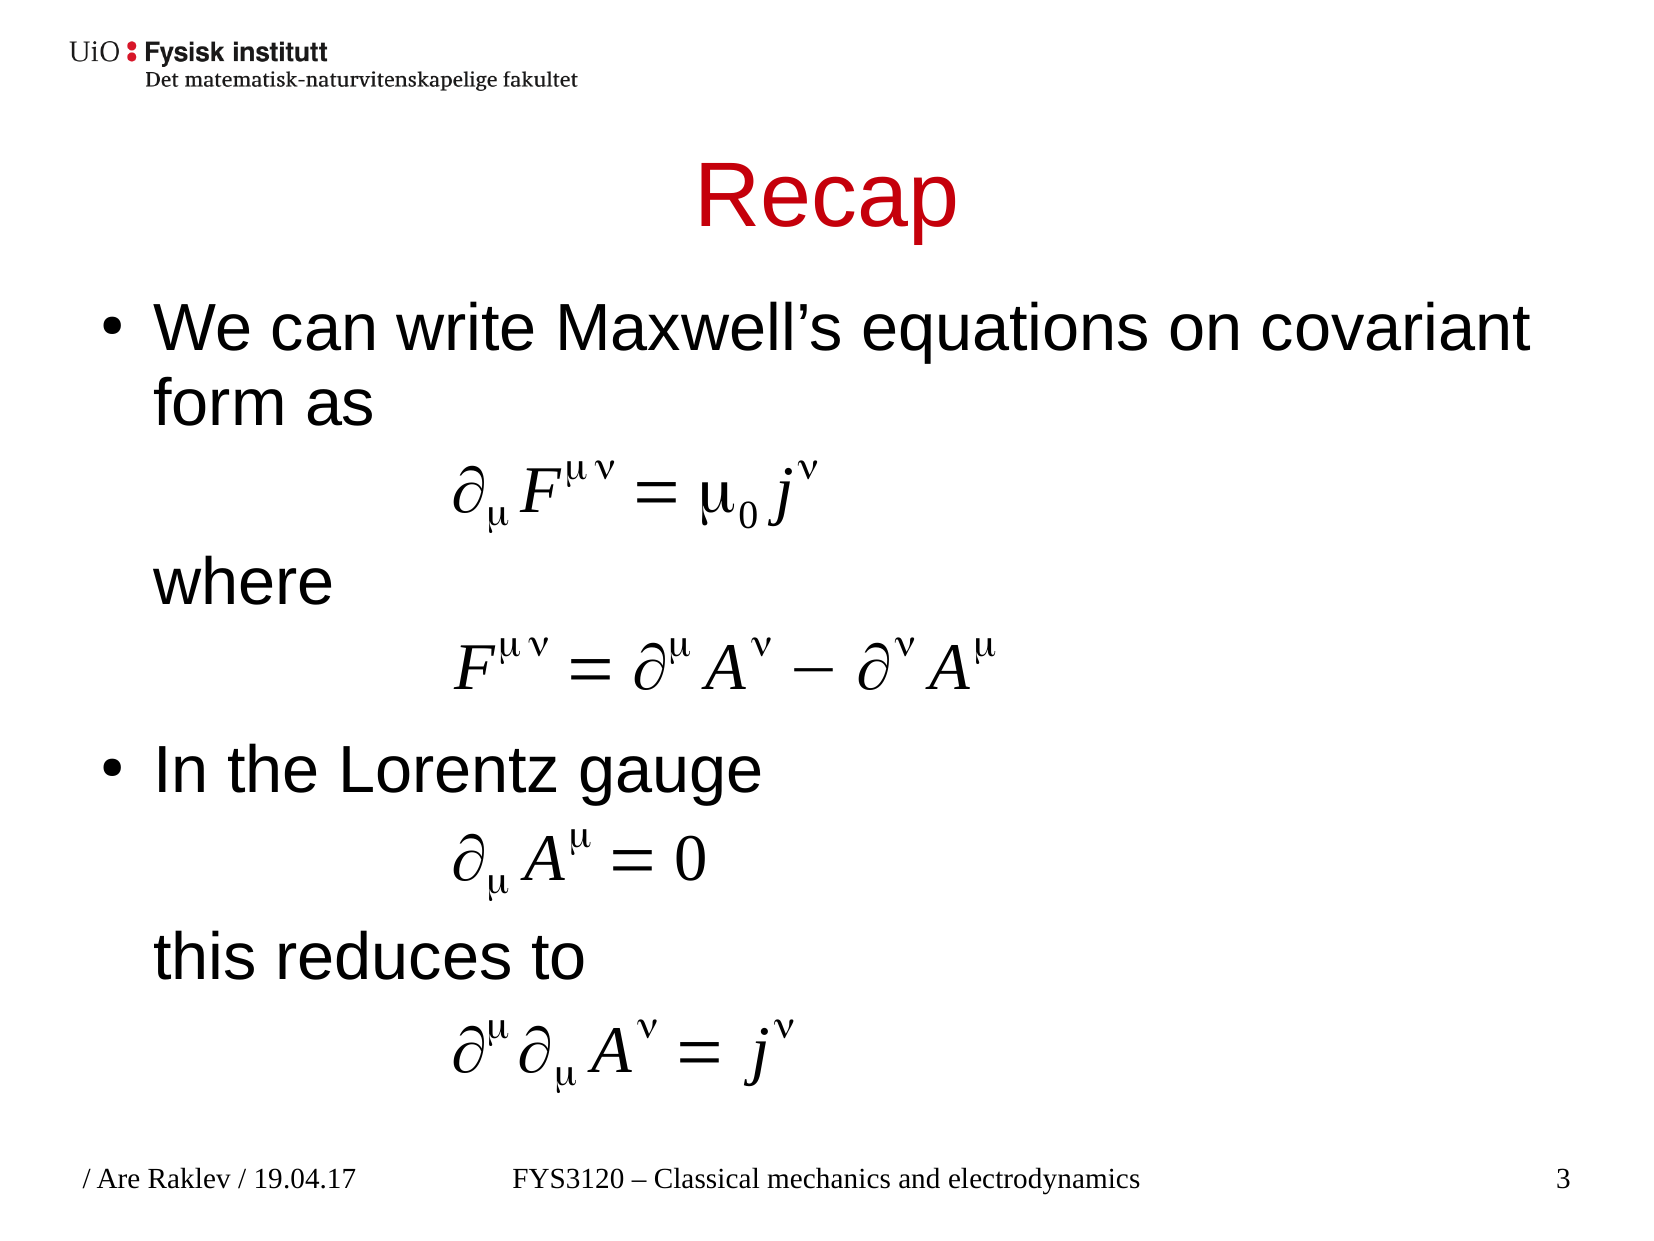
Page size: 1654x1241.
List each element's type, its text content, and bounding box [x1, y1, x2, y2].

chart [444, 452, 826, 537]
title Recap [82, 90, 1571, 290]
list We can write Maxwell’s equations on covariant form as where In the Lorentz gauge this reduces to [82, 290, 1571, 1241]
chart [444, 629, 1003, 704]
chart [444, 1012, 802, 1096]
chart [444, 820, 716, 904]
picture [68, 37, 581, 93]
